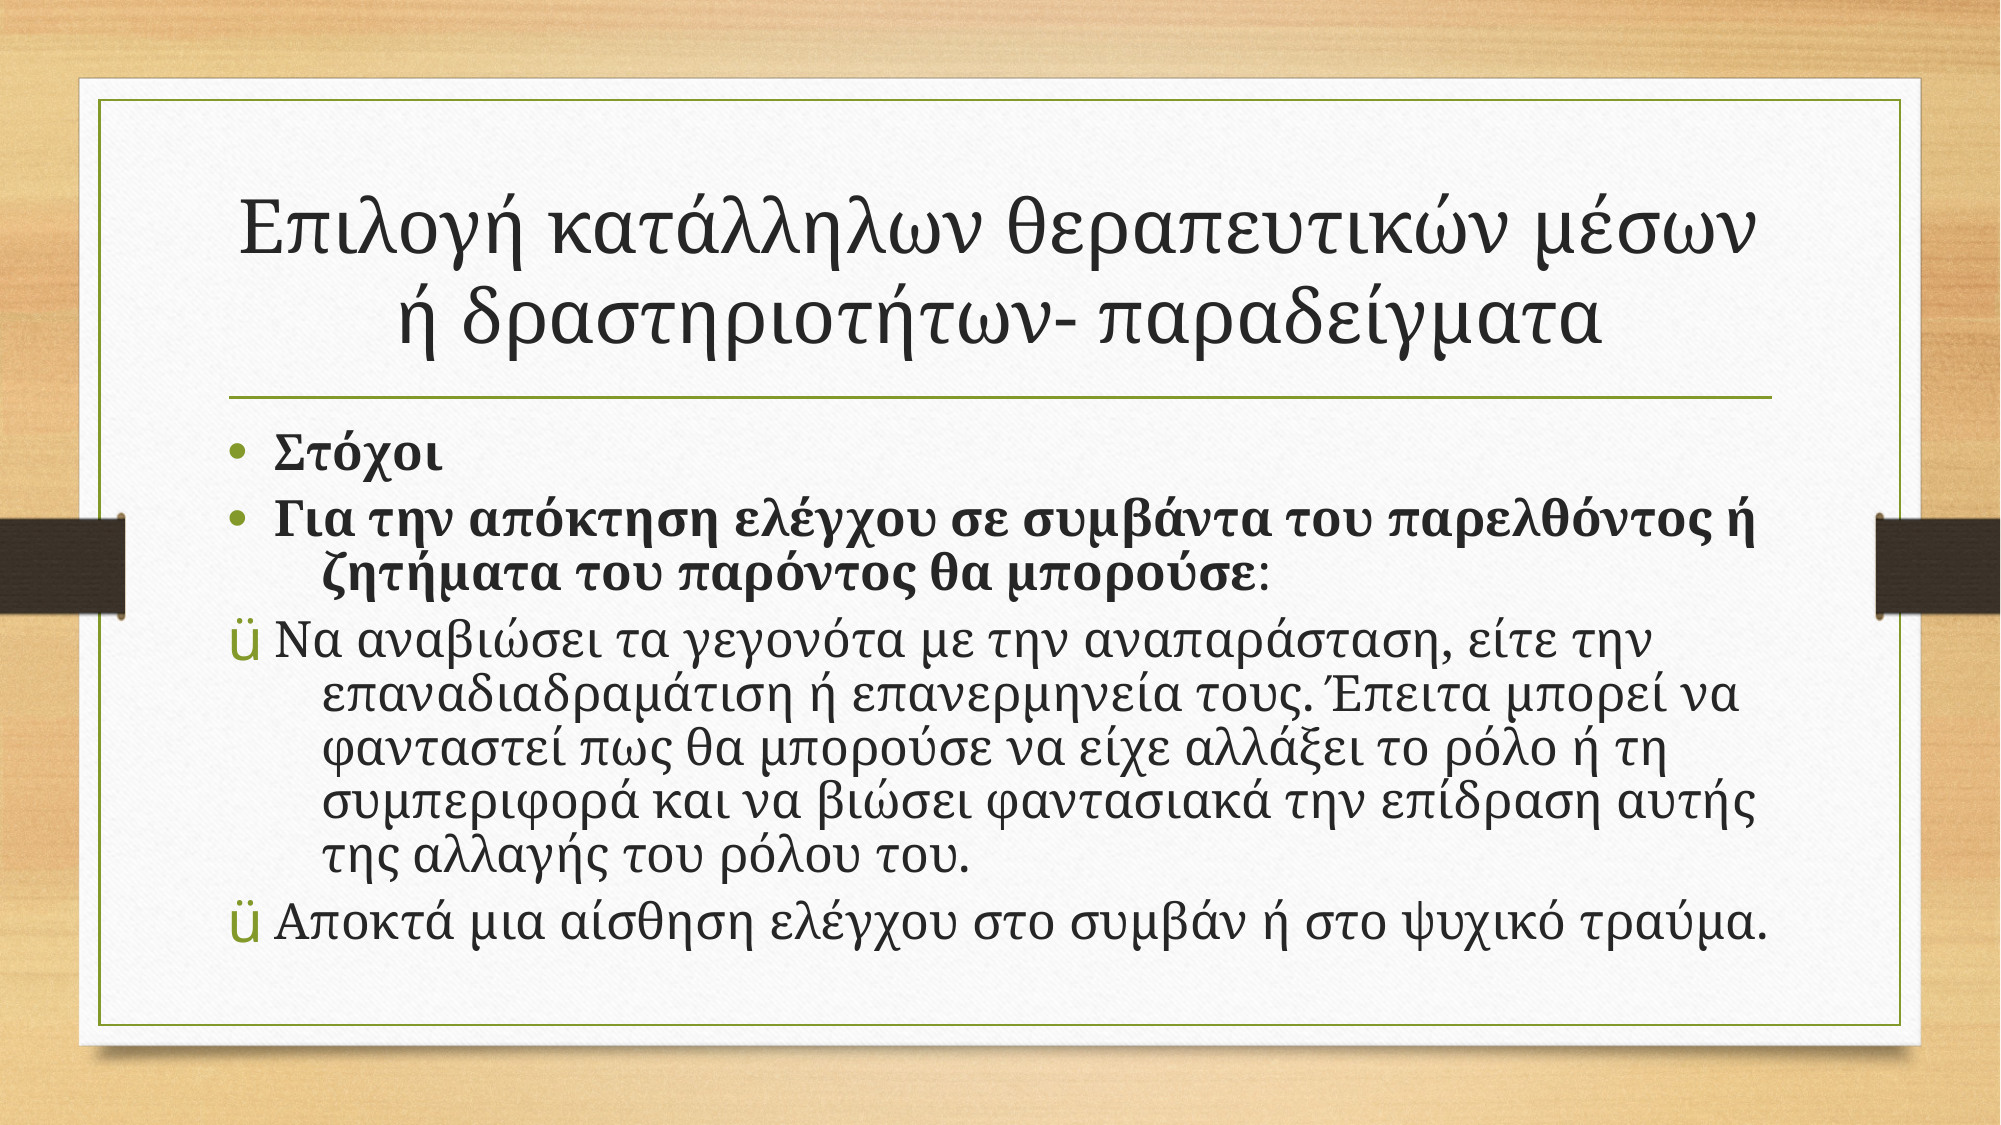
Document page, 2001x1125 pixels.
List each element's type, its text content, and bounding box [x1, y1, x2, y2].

title Επιλογή κατάλληλων θεραπευτικών μέσων ή δραστηριοτήτων- παραδείγματα [212, 161, 1788, 376]
list Στόχοι Για την απόκτηση ελέγχου σε συμβάντα του παρελθόντος ή ζητήματα του παρόντος θα μπορούσε: Να αναβιώσει τα γεγονότα με την αναπαράσταση, είτε την επαναδιαδραμάτιση ή επανερμηνεία τους. Έπειτα μπορεί να φανταστεί πως θα μπορούσε να είχε αλλάξει το ρόλο ή τη συμπεριφορά και να βιώσει φαντασιακά την επίδραση αυτής της αλλαγής του ρόλου του. Αποκτά μια αίσθηση ελέγχου στο συμβάν ή στο ψυχικό τραύμα. [212, 419, 1788, 964]
